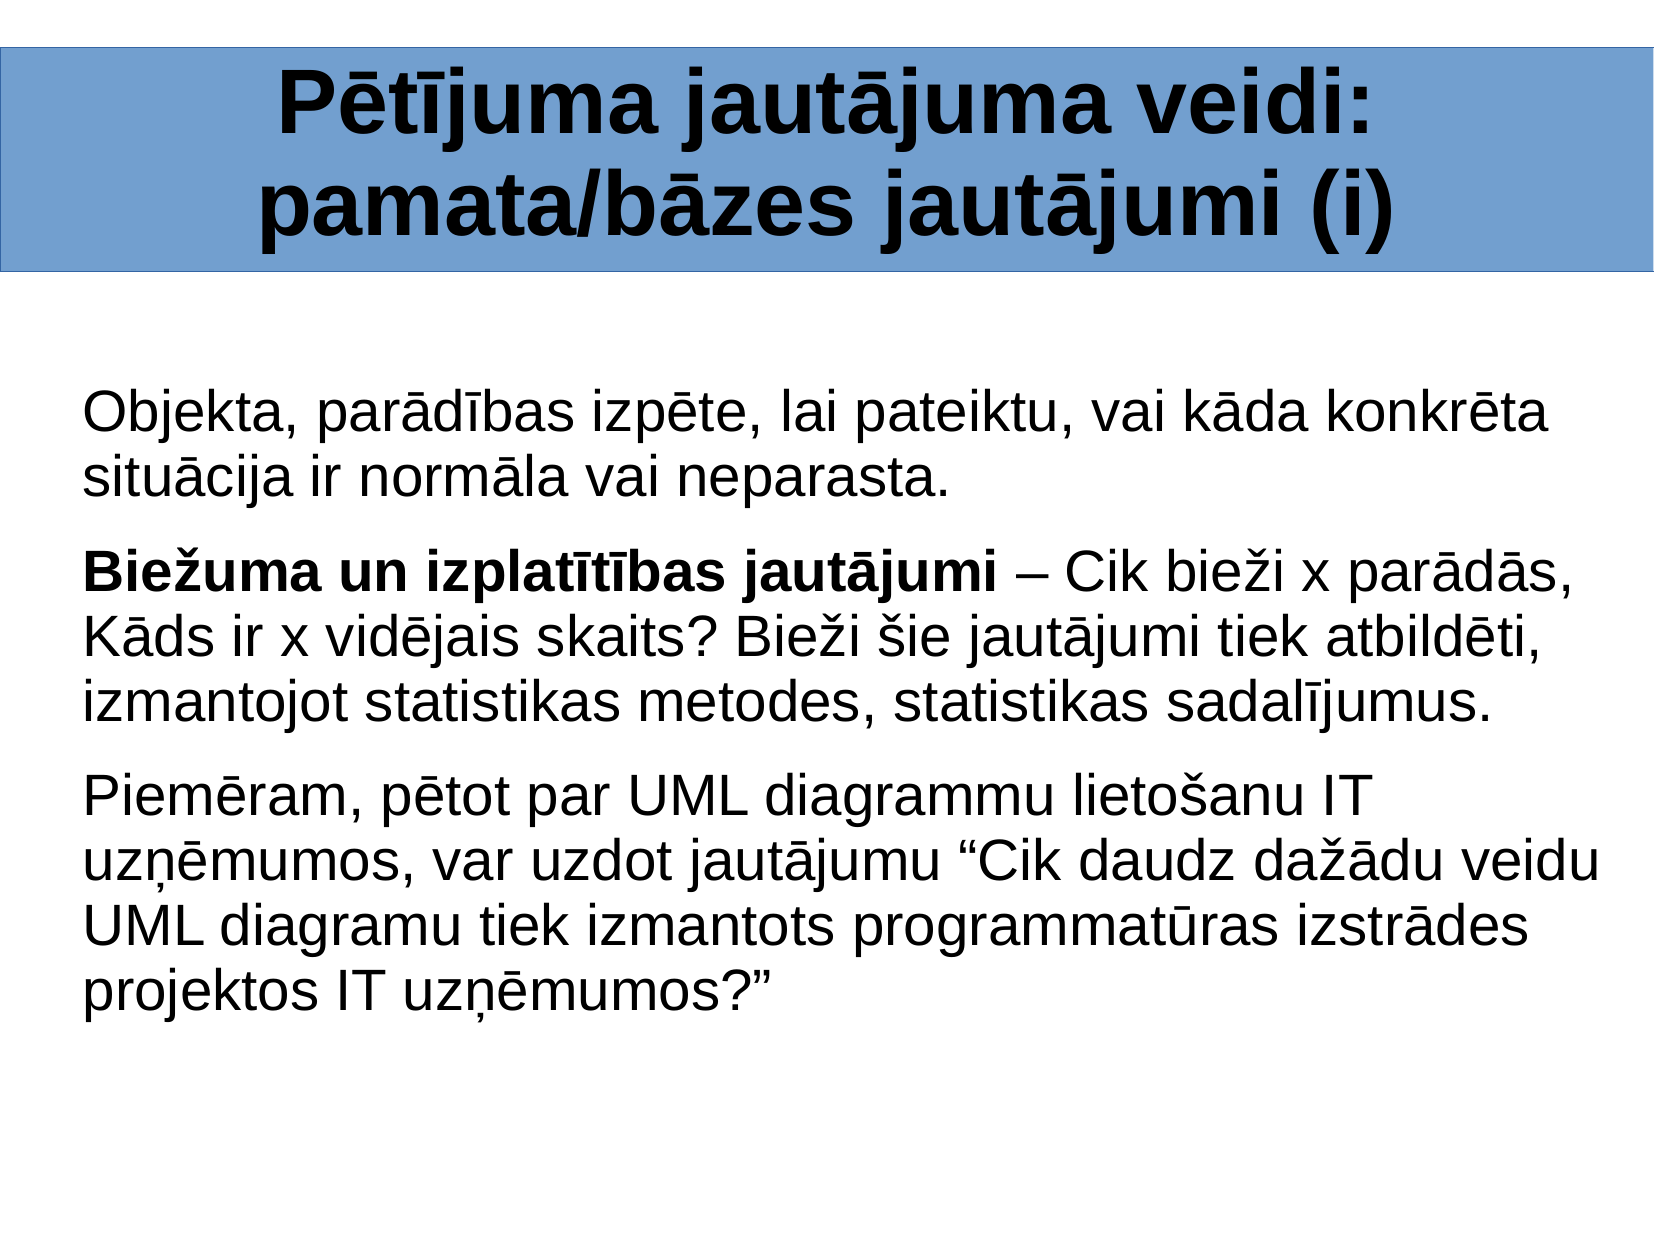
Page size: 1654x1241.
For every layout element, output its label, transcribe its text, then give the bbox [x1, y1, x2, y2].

title Pētījuma jautājuma veidi: pamata/bāzes jautājumi (i) [82, 49, 1571, 257]
text_box [0, 47, 1654, 272]
list Objekta, parādības izpēte, lai pateiktu, vai kāda konkrēta situācija ir normāla vai neparasta. Biežuma un izplatītības jautājumi – Cik bieži x parādās, Kāds ir x vidējais skaits? Bieži šie jautājumi tiek atbildēti, izmantojot statistikas metodes, statistikas sadalījumus. Piemēram, pētot par UML diagrammu lietošanu IT uzņēmumos, var uzdot jautājumu “Cik daudz dažādu veidu UML diagramu tiek izmantots programmatūras izstrādes projektos IT uzņēmumos?” [82, 378, 1619, 1099]
